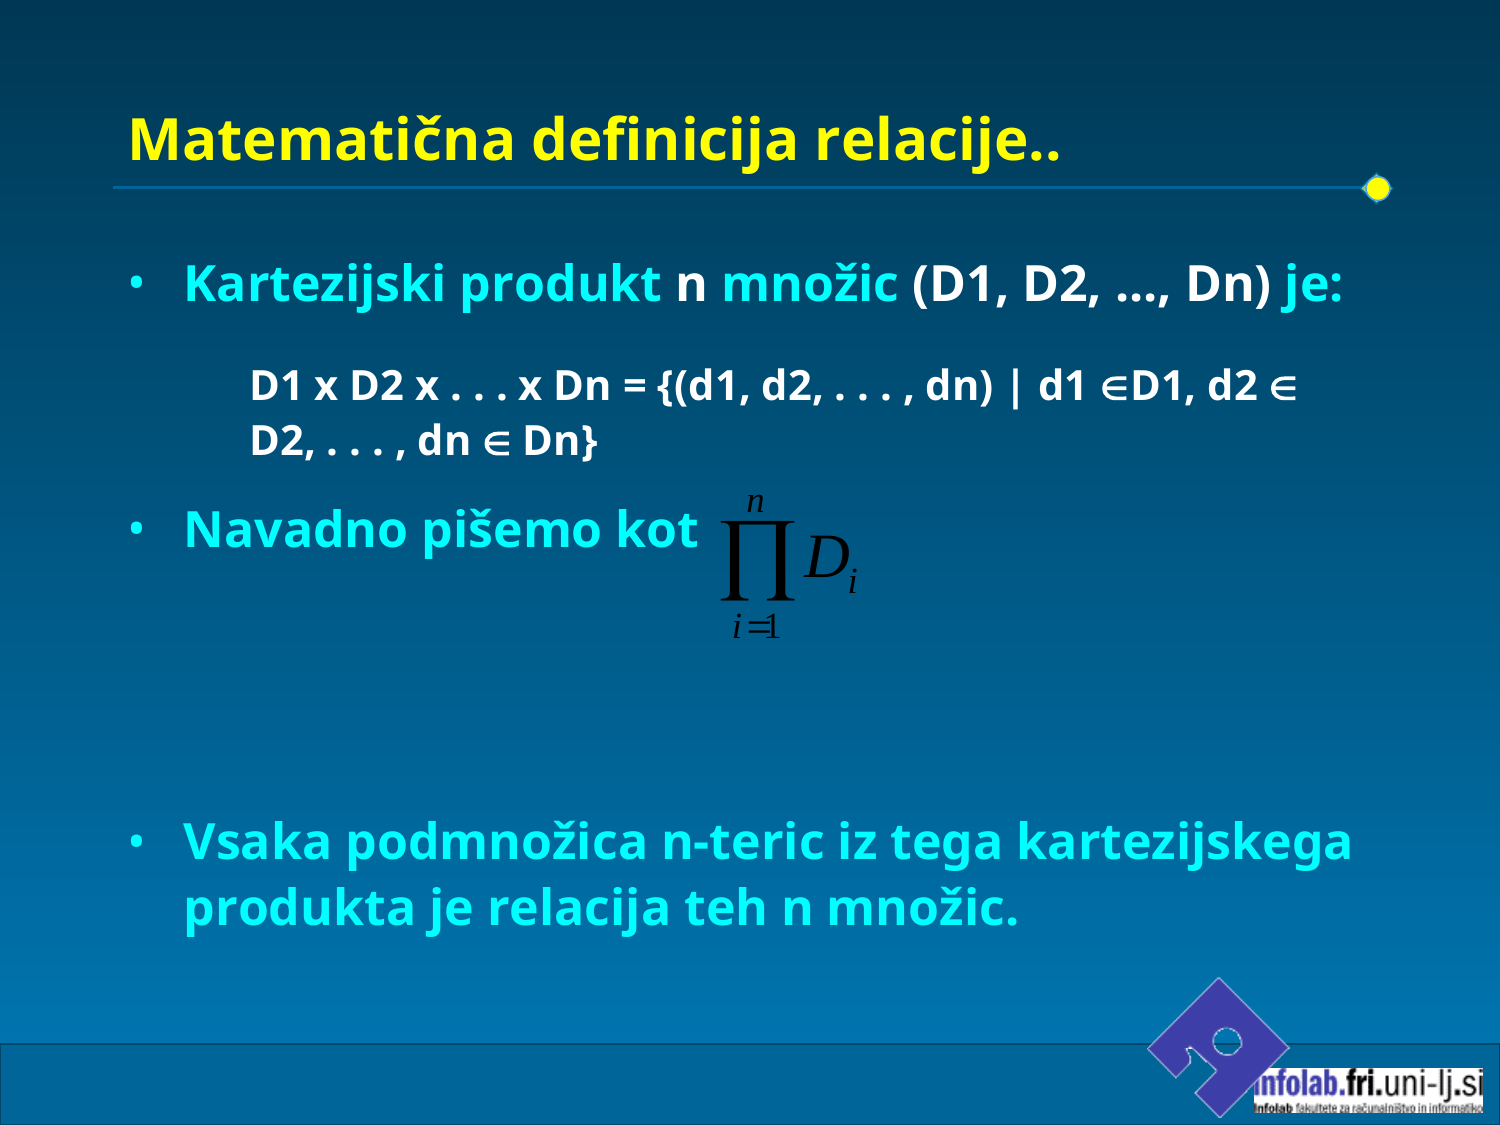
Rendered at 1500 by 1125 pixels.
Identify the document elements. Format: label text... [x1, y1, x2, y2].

chart [708, 472, 877, 652]
title Matematična definicija relacije.. [112, 94, 1388, 181]
picture [1149, 978, 1482, 1117]
list Kartezijski produkt n množic (D1, D2, ..., Dn) je: D1 x D2 x . . . x Dn = {(d1, d2, . . . , dn) | d1 D1, d2  D2, . . . , dn  Dn} Navadno pišemo kot Vsaka podmnožica n-teric iz tega kartezijskega produkta je relacija teh n množic. [112, 237, 1388, 963]
